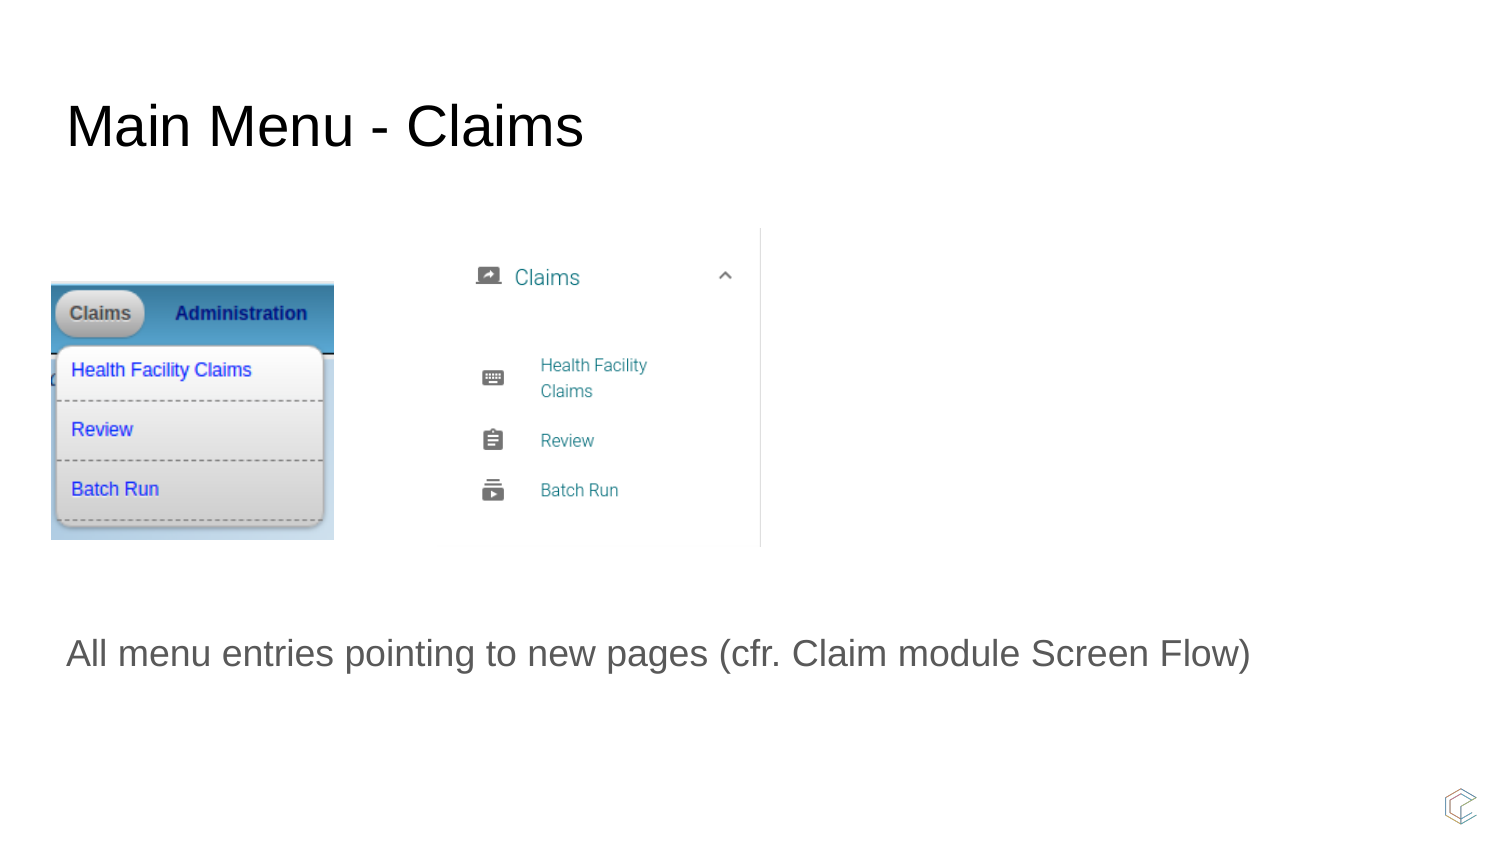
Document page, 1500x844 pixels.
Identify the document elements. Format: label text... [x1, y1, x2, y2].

picture [1441, 784, 1481, 829]
picture [51, 281, 334, 540]
list All menu entries pointing to new pages (cfr. Claim module Screen Flow) [51, 189, 1449, 750]
picture [437, 228, 761, 547]
title Main Menu - Claims [51, 72, 1449, 167]
